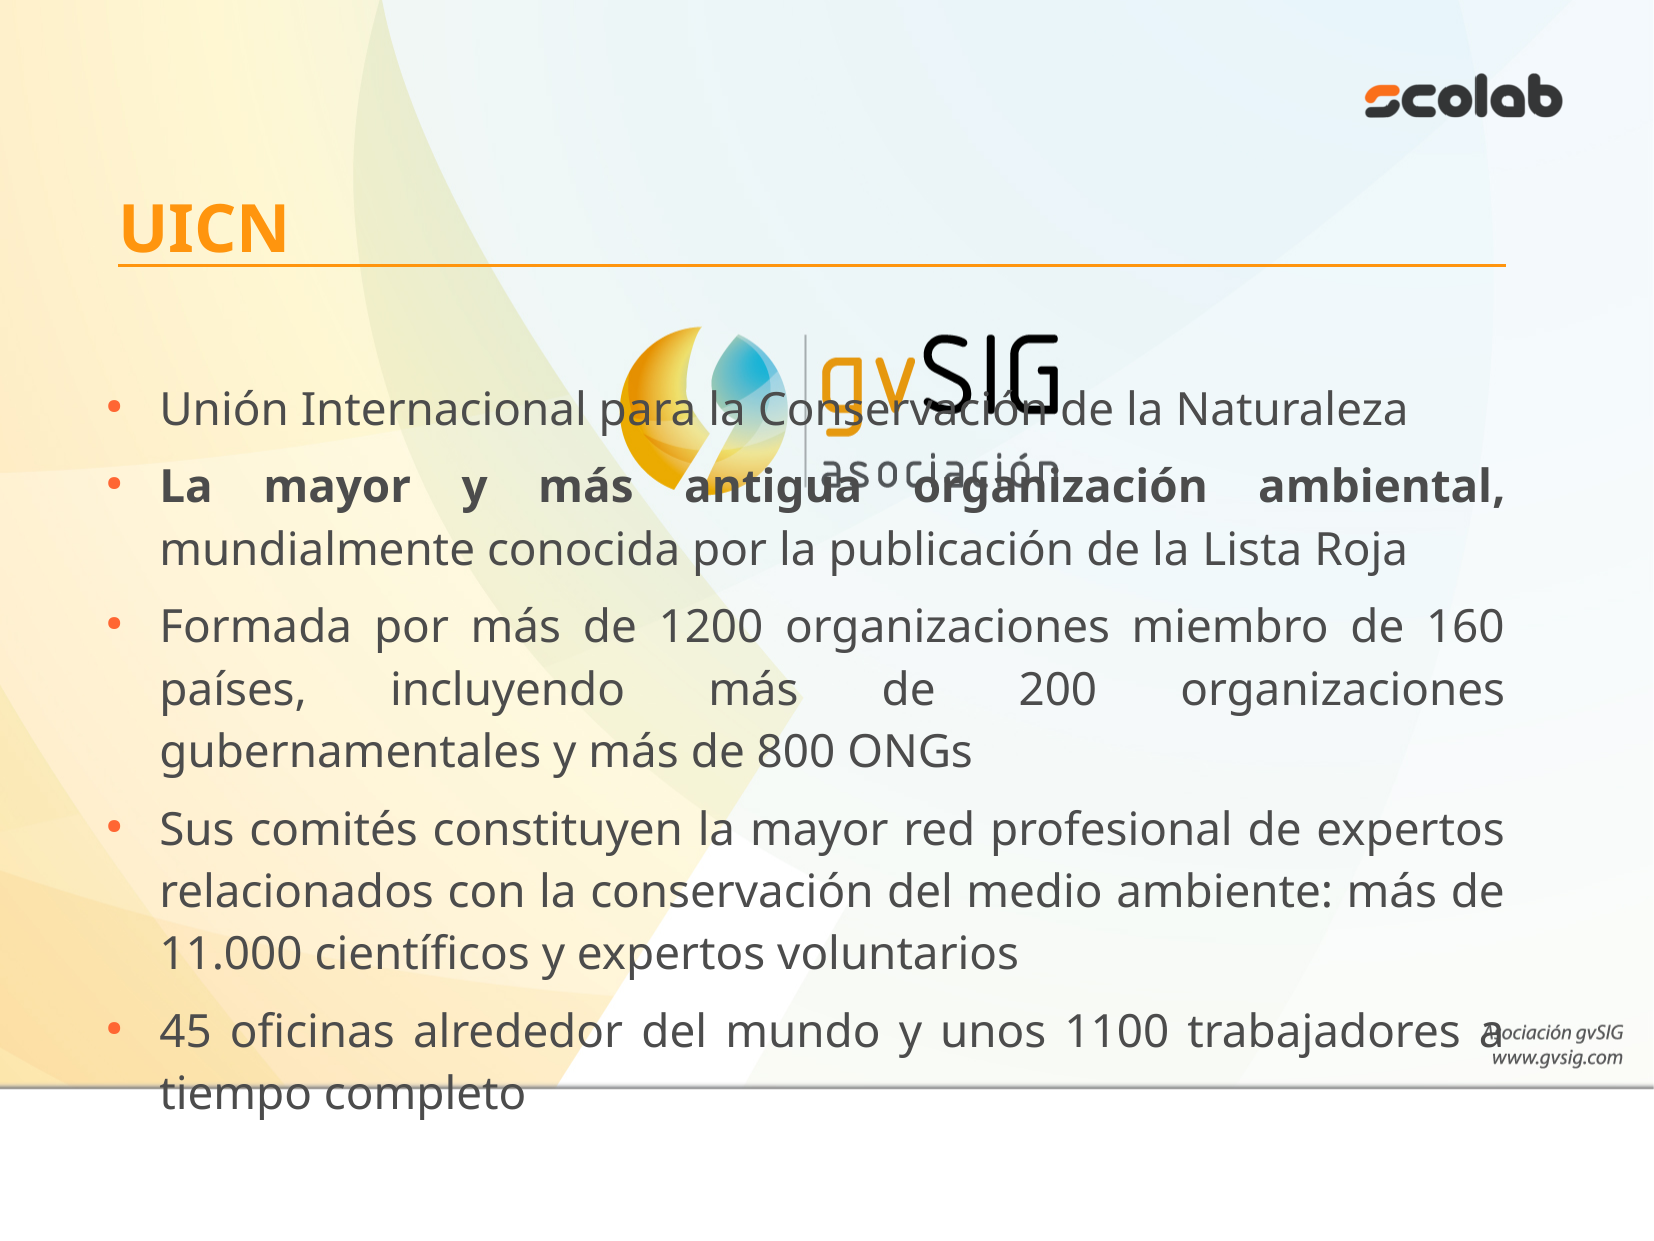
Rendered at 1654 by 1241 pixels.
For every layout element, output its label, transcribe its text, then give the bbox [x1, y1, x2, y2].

list Unión Internacional para la Conservación de la Naturaleza La mayor y más antigua organización ambiental, mundialmente conocida por la publicación de la Lista Roja Formada por más de 1200 organizaciones miembro de 160 países, incluyendo más de 200 organizaciones gubernamentales y más de 800 ONGs Sus comités constituyen la mayor red profesional de expertos relacionados con la conservación del medio ambiente: más de 11.000 científicos y expertos voluntarios 45 oficinas alrededor del mundo y unos 1100 trabajadores a tiempo completo [88, 299, 1506, 1123]
picture [0, 0, 1654, 1241]
title UICN [118, 177, 1607, 276]
